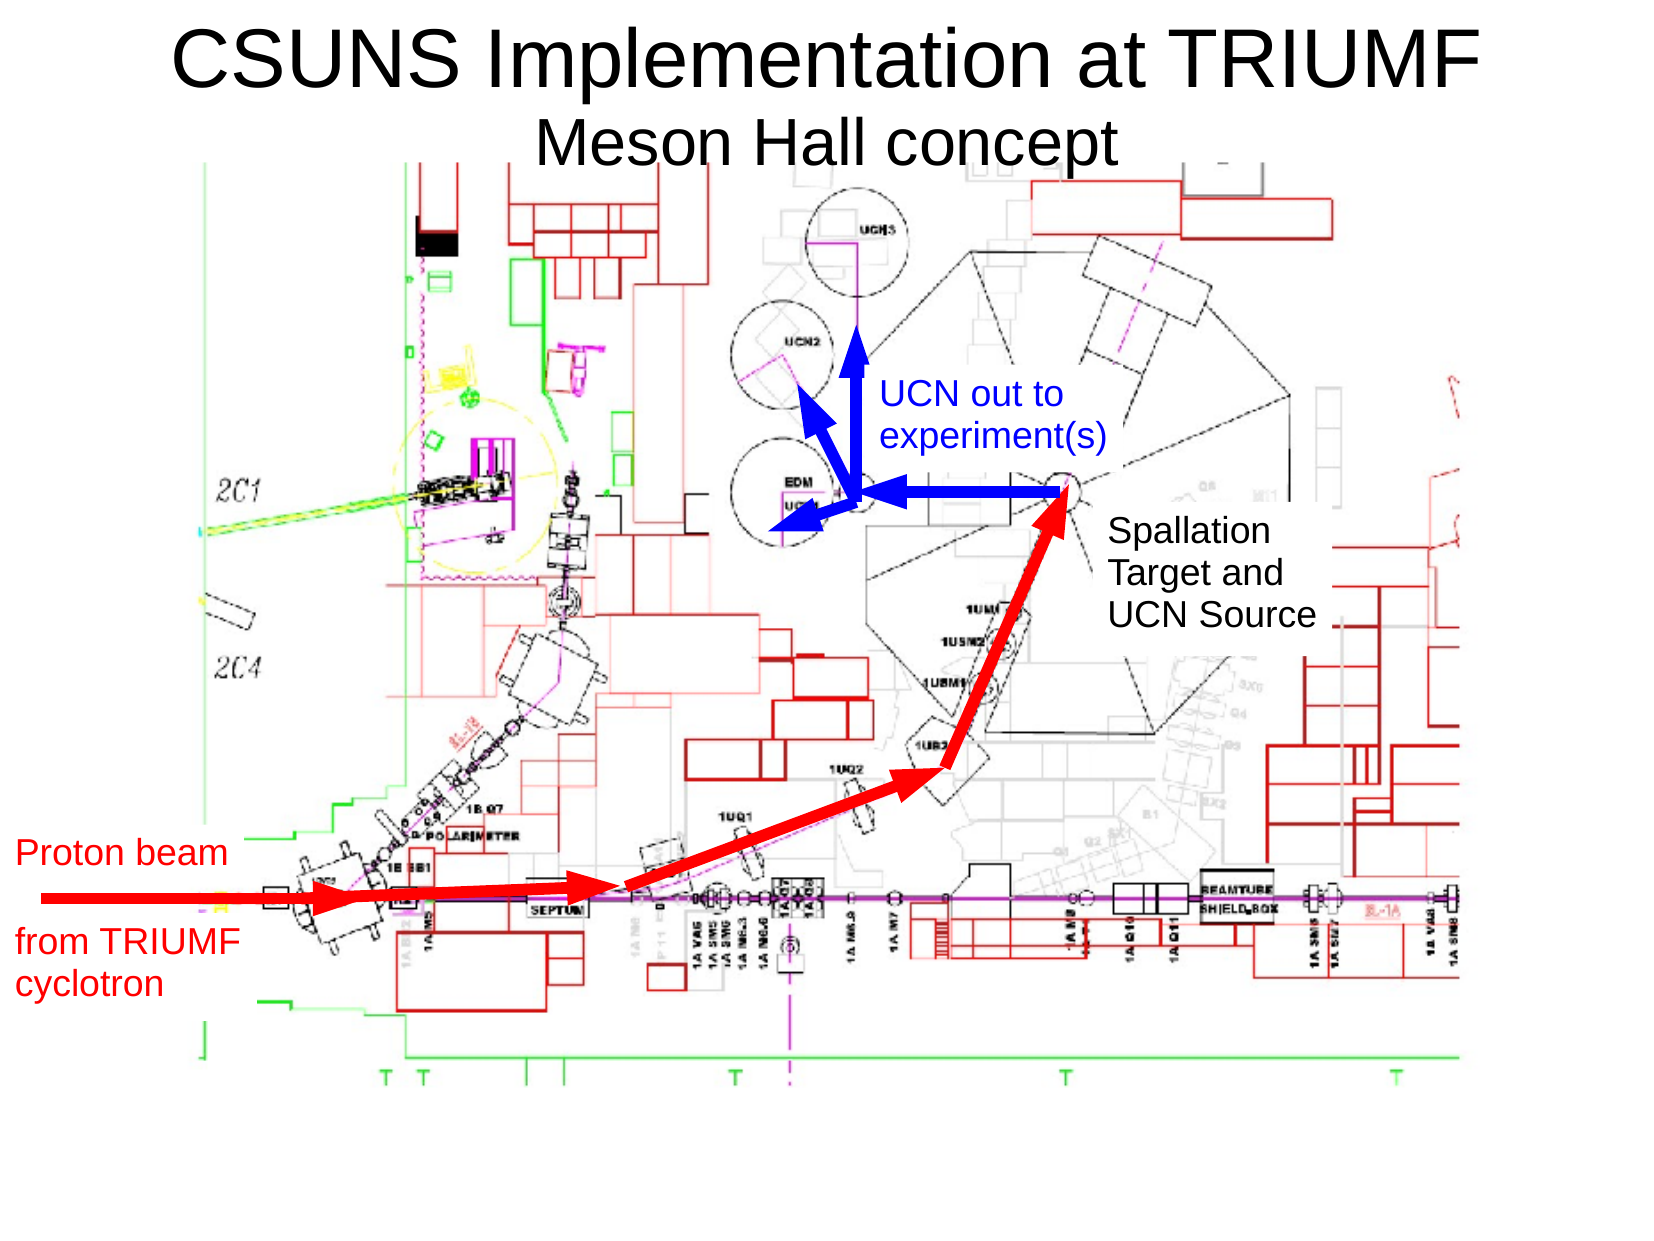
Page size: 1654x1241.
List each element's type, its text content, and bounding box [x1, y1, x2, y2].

picture [135, 193, 1506, 1093]
text_box Spallation Target and UCN Source [1092, 501, 1333, 657]
text_box from TRIUMF cyclotron [0, 913, 257, 1021]
title CSUNS Implementation at TRIUMF Meson Hall concept [82, 0, 1571, 193]
text_box UCN out to experiment(s) [864, 364, 1123, 473]
text_box Proton beam [0, 824, 244, 886]
